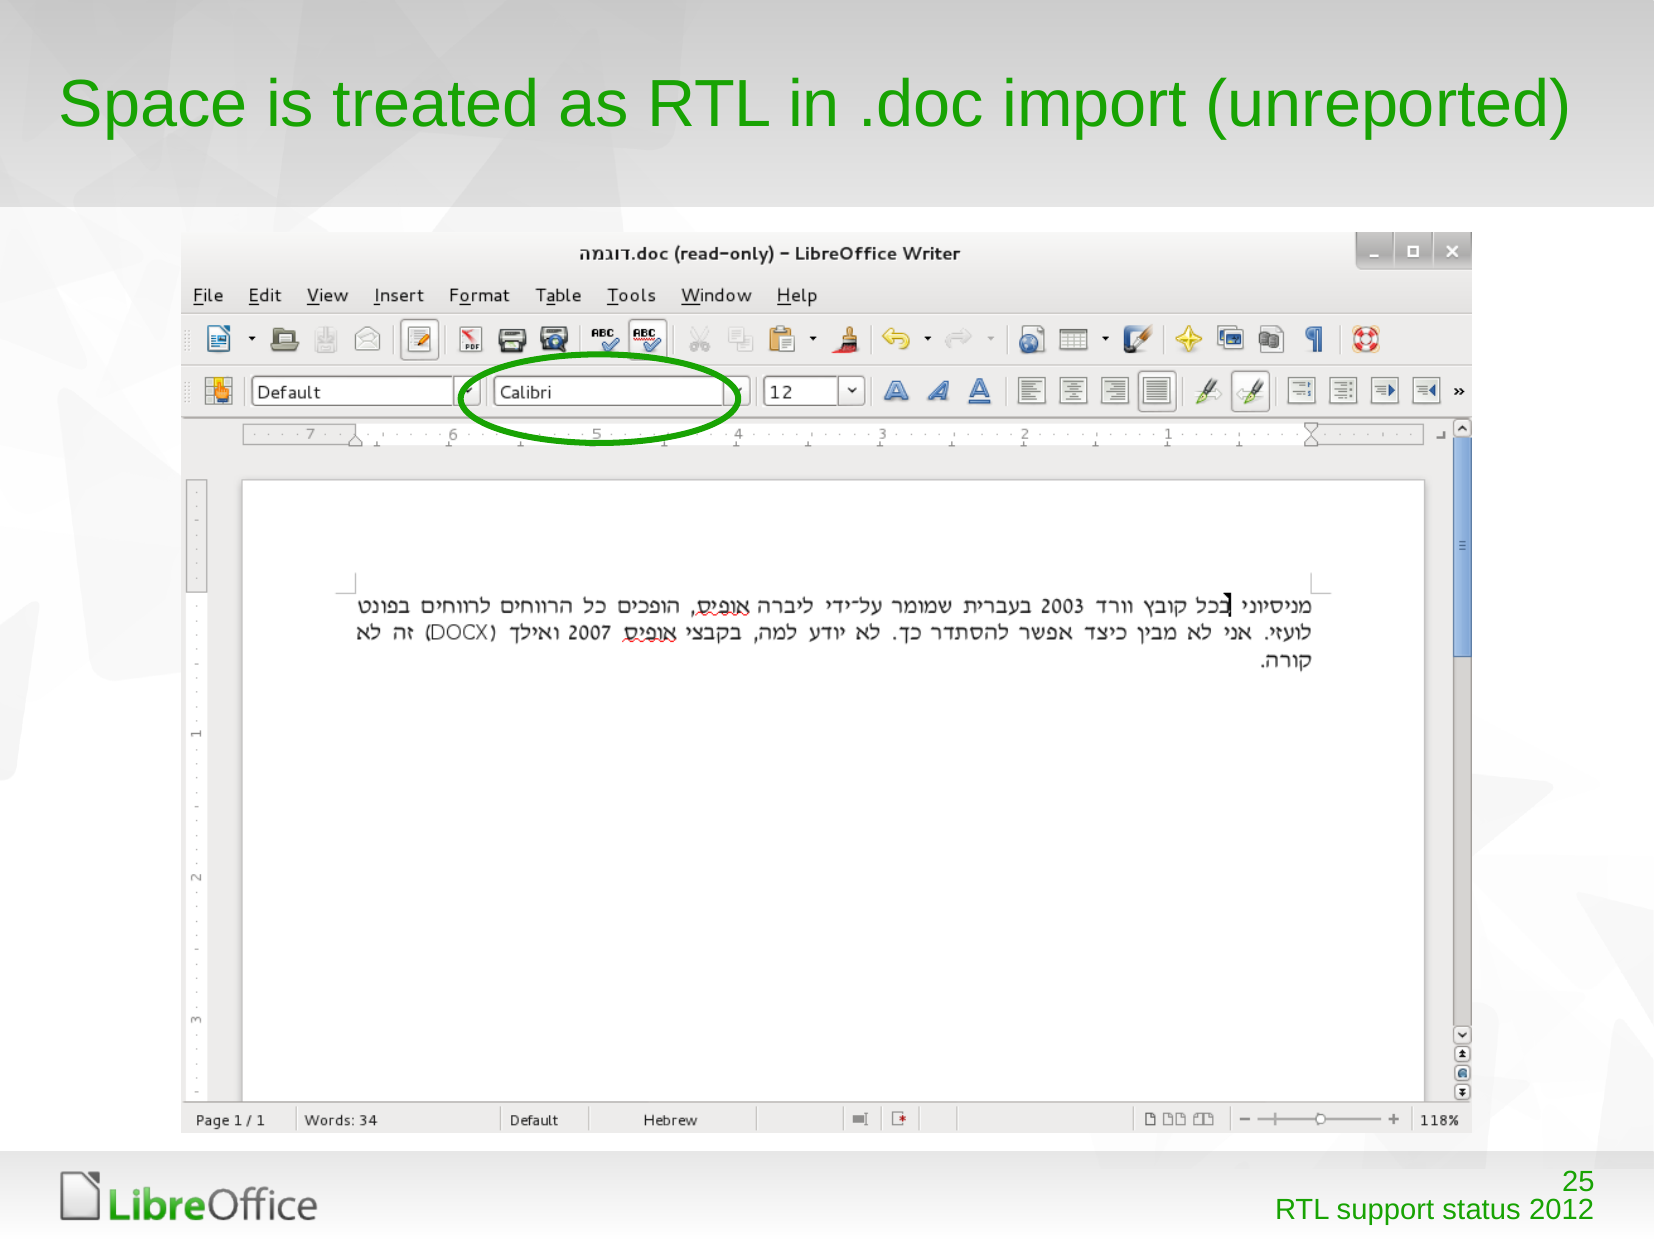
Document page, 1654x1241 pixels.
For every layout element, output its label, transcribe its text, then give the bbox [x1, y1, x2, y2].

title Space is treated as RTL in .doc import (unreported) [59, 29, 1595, 178]
picture [41, 1152, 337, 1240]
picture [0, 0, 1654, 1169]
